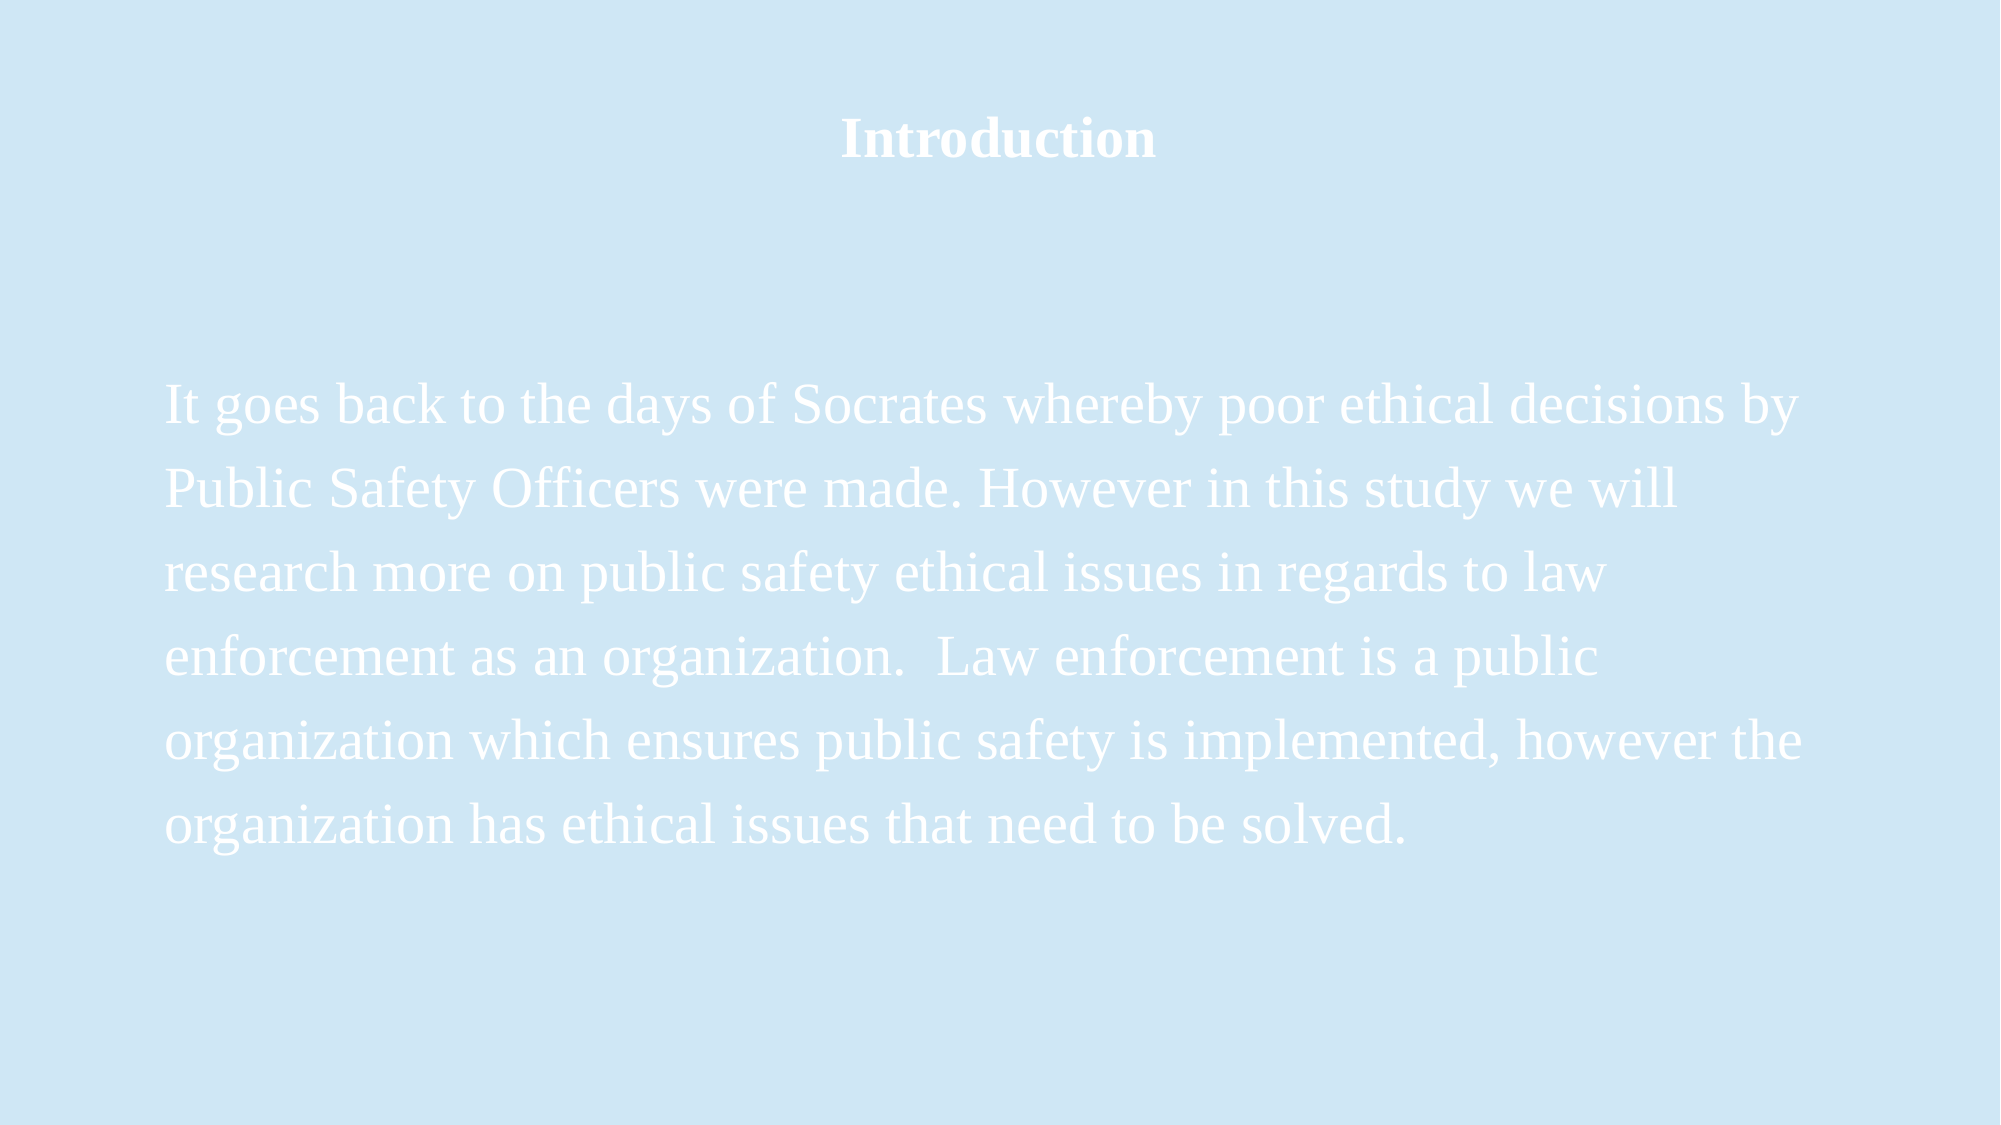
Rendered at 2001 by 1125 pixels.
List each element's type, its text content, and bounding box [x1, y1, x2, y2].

list It goes back to the days of Socrates whereby poor ethical decisions by Public Safety Officers were made. However in this study we will research more on public safety ethical issues in regards to law enforcement as an organization. Law enforcement is a public organization which ensures public safety is implemented, however the organization has ethical issues that need to be solved. [149, 343, 1849, 950]
title Introduction [149, 99, 1849, 318]
